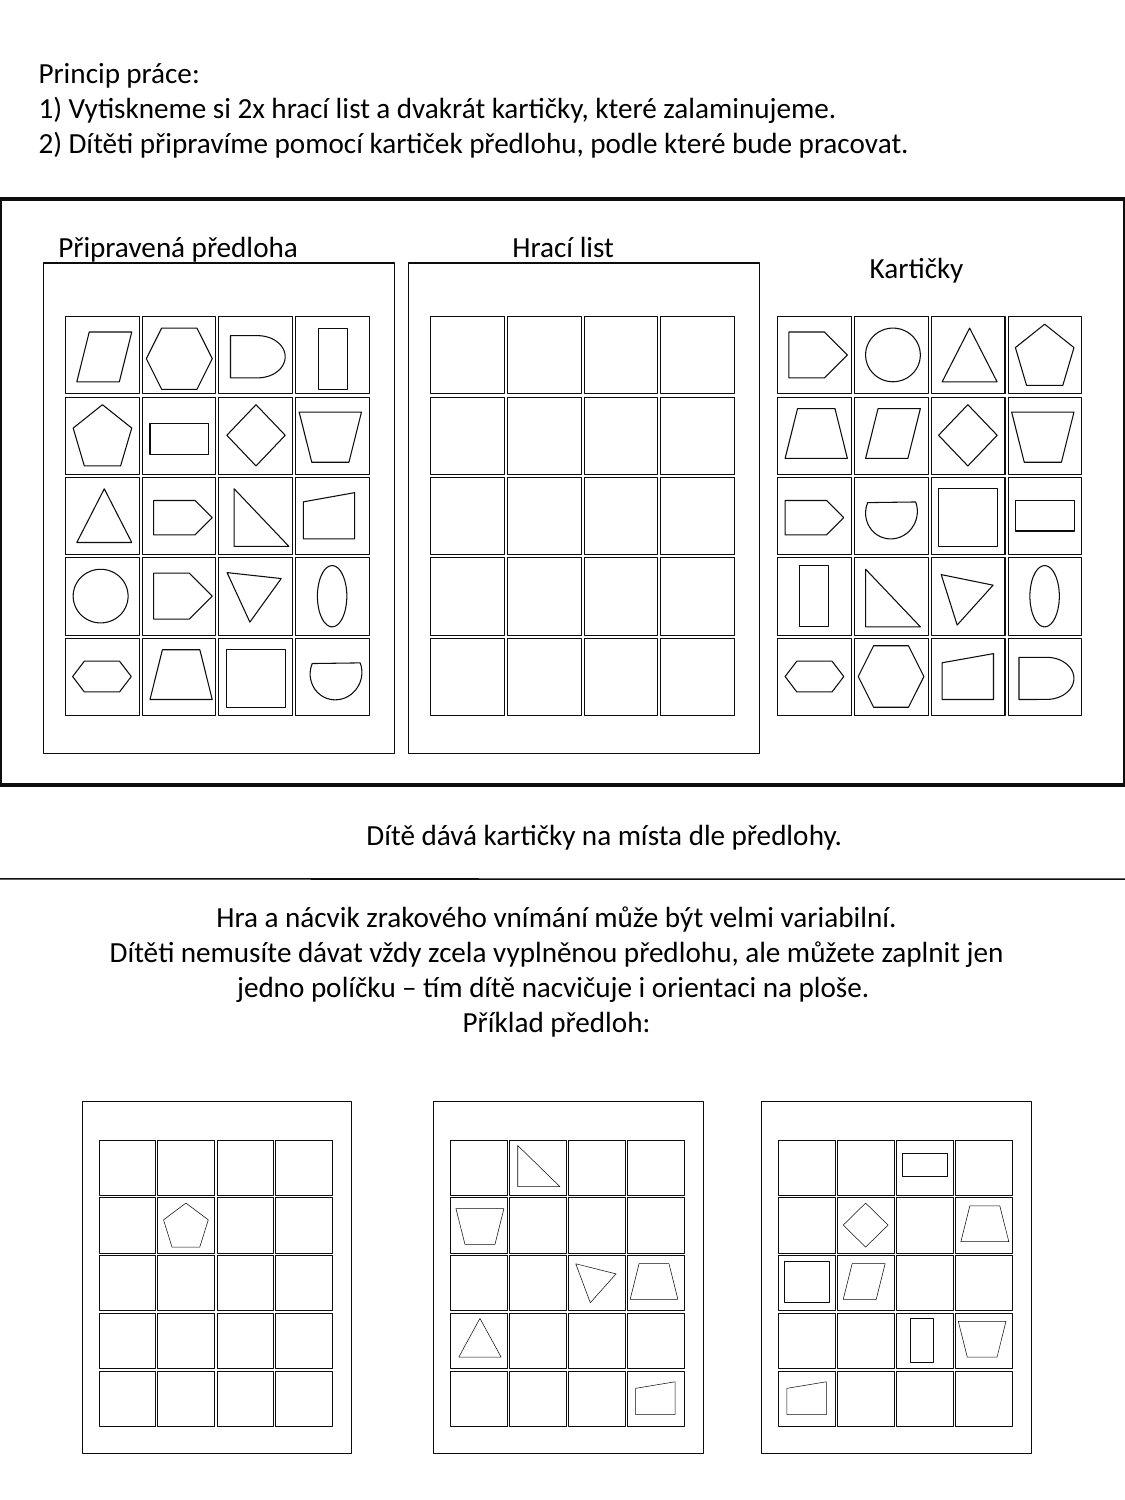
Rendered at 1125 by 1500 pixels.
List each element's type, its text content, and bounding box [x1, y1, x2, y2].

text_box [82, 1101, 352, 1453]
text_box [434, 1101, 703, 1453]
text_box Dítě dává kartičky na místa dle předlohy. [351, 808, 865, 860]
text_box Princip práce: 1) Vytiskneme si 2x hrací list a dvakrát kartičky, které zalaminujeme. 2) Dítěti připravíme pomocí kartiček předlohu, podle které bude pracovat. [23, 46, 929, 169]
text_box Hrací list [497, 220, 621, 267]
text_box Kartičky [854, 241, 981, 293]
text_box [762, 1101, 1031, 1453]
text_box Hra a nácvik zrakového vnímání může být velmi variabilní. Dítěti nemusíte dávat vždy zcela vyplněnou předlohu, ale můžete zaplnit jen jedno políčku – tím dítě nacvičuje i orientaci na ploše. Příklad předloh: [70, 890, 1043, 1048]
text_box [0, 199, 1125, 785]
text_box Připravená předloha [43, 220, 412, 267]
